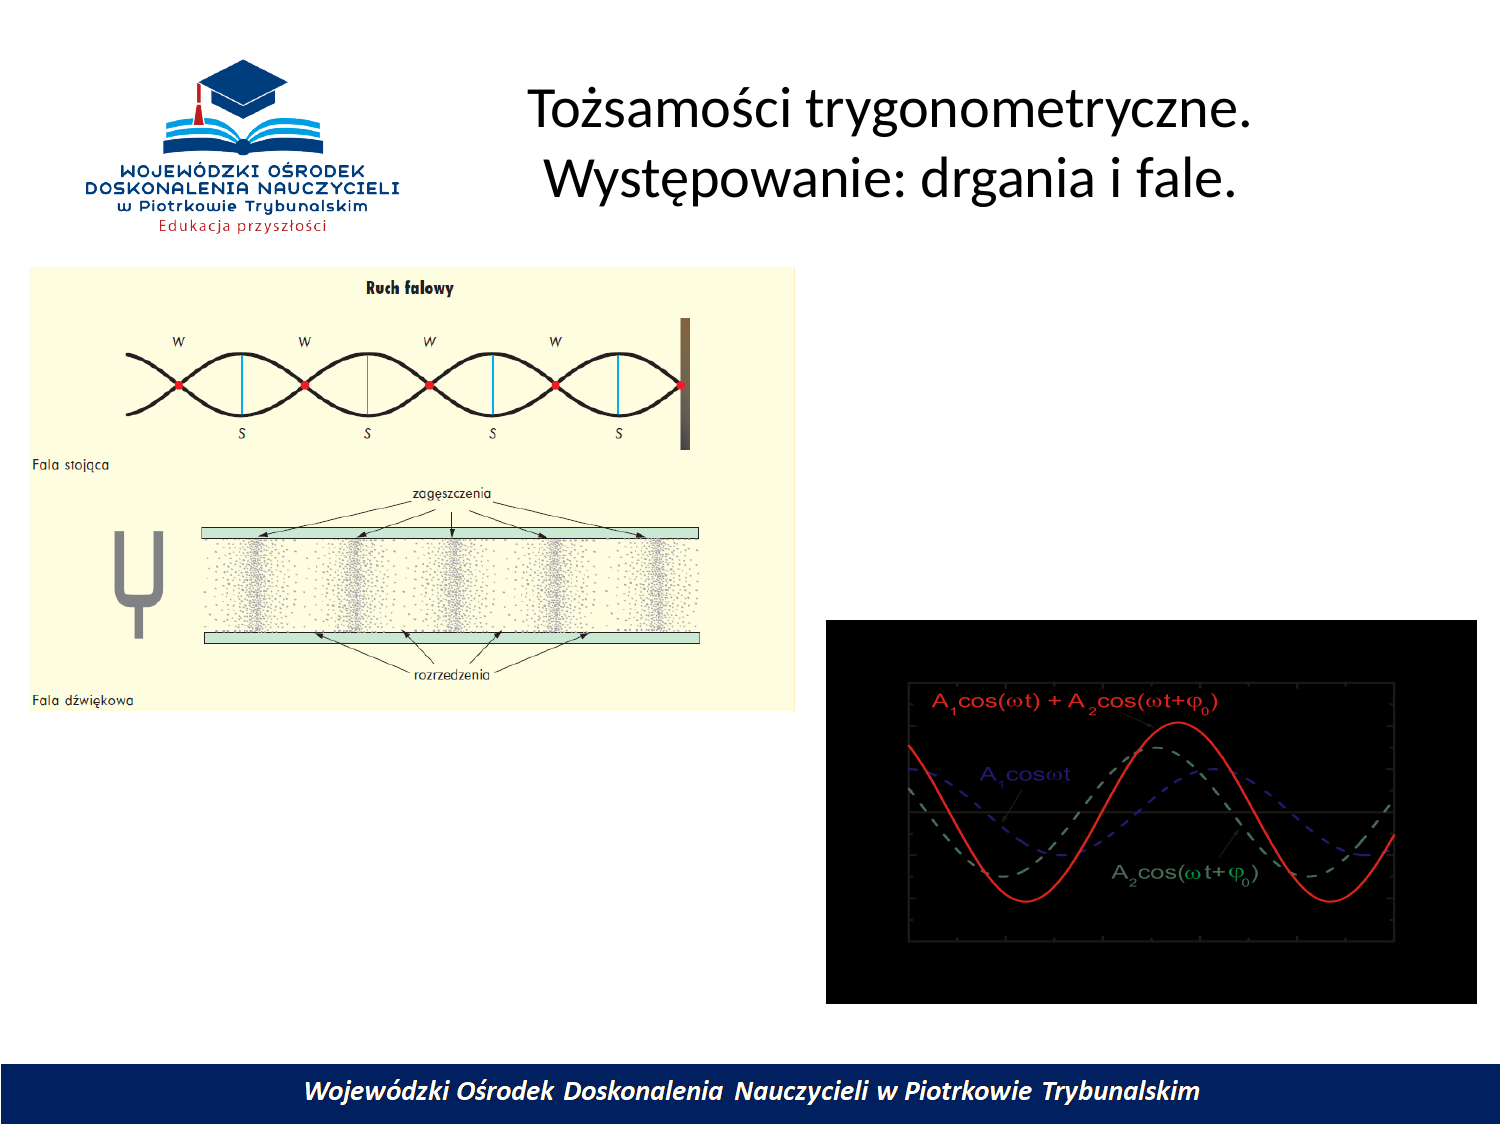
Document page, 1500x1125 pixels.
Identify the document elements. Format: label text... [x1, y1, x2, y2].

picture [826, 620, 1477, 1004]
picture [29, 267, 795, 711]
title Tożsamości trygonometryczne. Występowanie: drgania i fale. [281, 52, 1500, 225]
